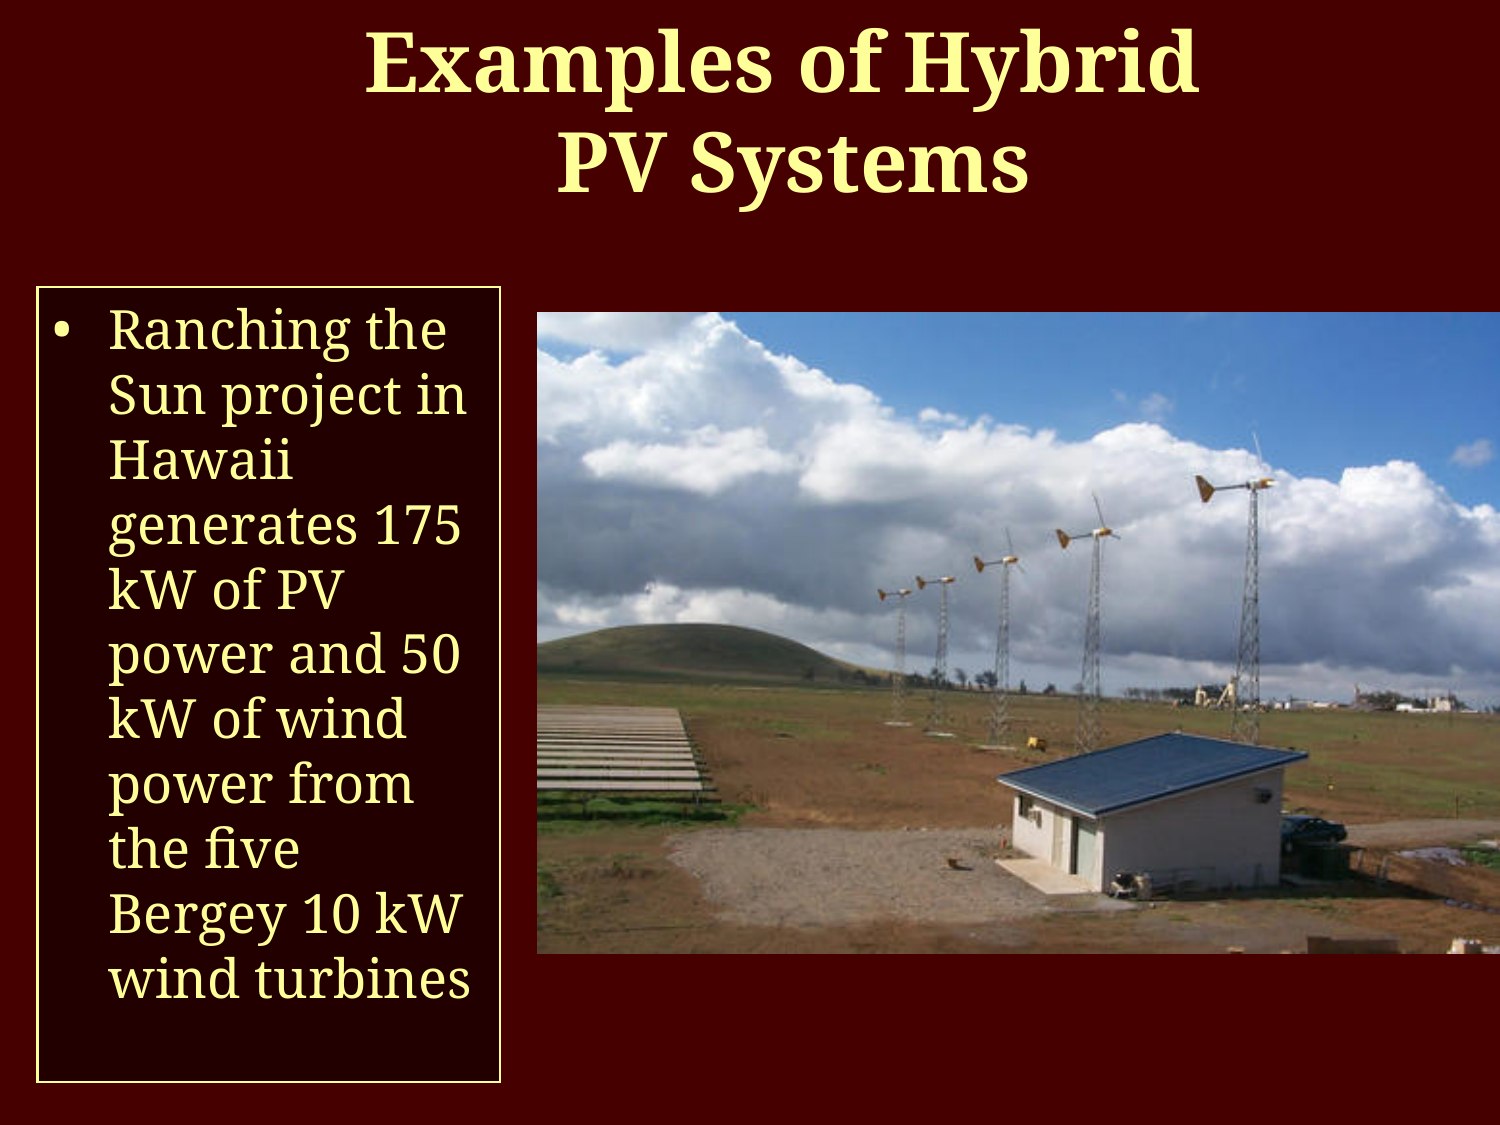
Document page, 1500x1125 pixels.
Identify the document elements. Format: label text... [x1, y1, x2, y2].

list Ranching the Sun project in Hawaii generates 175 kW of PV power and 50 kW of wind power from the five Bergey 10 kW wind turbines [37, 287, 501, 1083]
picture [537, 312, 1500, 954]
title Examples of Hybrid PV Systems [225, 1, 1363, 217]
